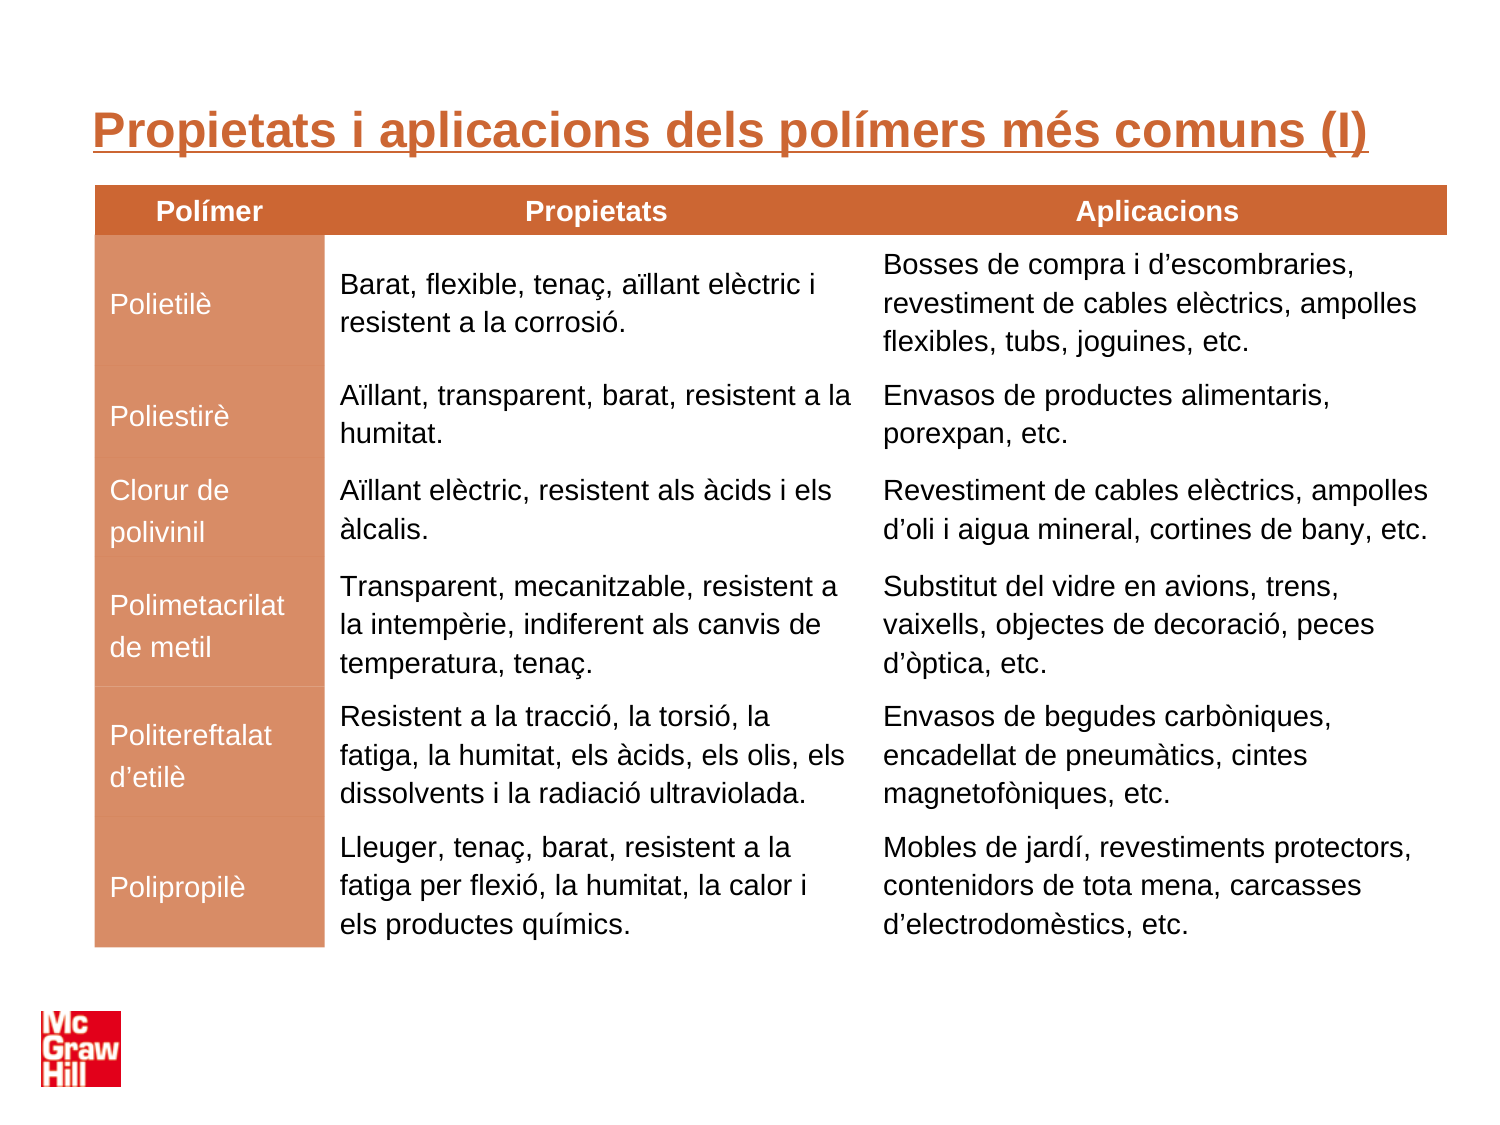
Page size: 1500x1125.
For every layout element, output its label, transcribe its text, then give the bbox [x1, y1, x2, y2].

table_cell Polimetacrilat de metil [95, 556, 325, 686]
table_cell Politereftalat d’etilè [95, 686, 325, 817]
table_cell Envasos de productes alimentaris, porexpan, etc. [868, 365, 1447, 457]
table_cell Envasos de begudes carbòniques, encadellat de pneumàtics, cintes magnetofòniques, etc. [868, 686, 1447, 817]
table_cell Aïllant, transparent, barat, resistent a la humitat. [325, 365, 868, 457]
table_header Polímer [95, 185, 325, 235]
table_header Aplicacions [868, 185, 1447, 235]
table_cell Lleuger, tenaç, barat, resistent a la fatiga per flexió, la humitat, la calor i els productes químics. [325, 817, 868, 947]
table_header Propietats [325, 185, 868, 235]
chart [41, 1011, 121, 1087]
table_cell Transparent, mecanitzable, resistent a la intempèrie, indiferent als canvis de temperatura, tenaç. [325, 556, 868, 686]
table_cell Polietilè [95, 235, 325, 365]
table_cell Mobles de jardí, revestiments protectors, contenidors de tota mena, carcasses d’electrodomèstics, etc. [868, 817, 1447, 947]
table_cell Poliestirè [95, 365, 325, 457]
table_cell Aïllant elèctric, resistent als àcids i els àlcalis. [325, 457, 868, 556]
table_cell Barat, flexible, tenaç, aïllant elèctric i resistent a la corrosió. [325, 235, 868, 365]
table_cell Revestiment de cables elèctrics, ampolles d’oli i aigua mineral, cortines de bany, etc. [868, 457, 1447, 556]
table_cell Substitut del vidre en avions, trens, vaixells, objectes de decoració, peces d’òptica, etc. [868, 556, 1447, 686]
table_cell Resistent a la tracció, la torsió, la fatiga, la humitat, els àcids, els olis, els dissolvents i la radiació ultraviolada. [325, 686, 868, 817]
table_cell Clorur de polivinil [95, 457, 325, 556]
table_cell Bosses de compra i d’escombraries, revestiment de cables elèctrics, ampolles flexibles, tubs, joguines, etc. [868, 235, 1447, 365]
text_box Propietats i aplicacions dels polímers més comuns (I) [78, 90, 1483, 166]
table_cell Polipropilè [95, 817, 325, 947]
